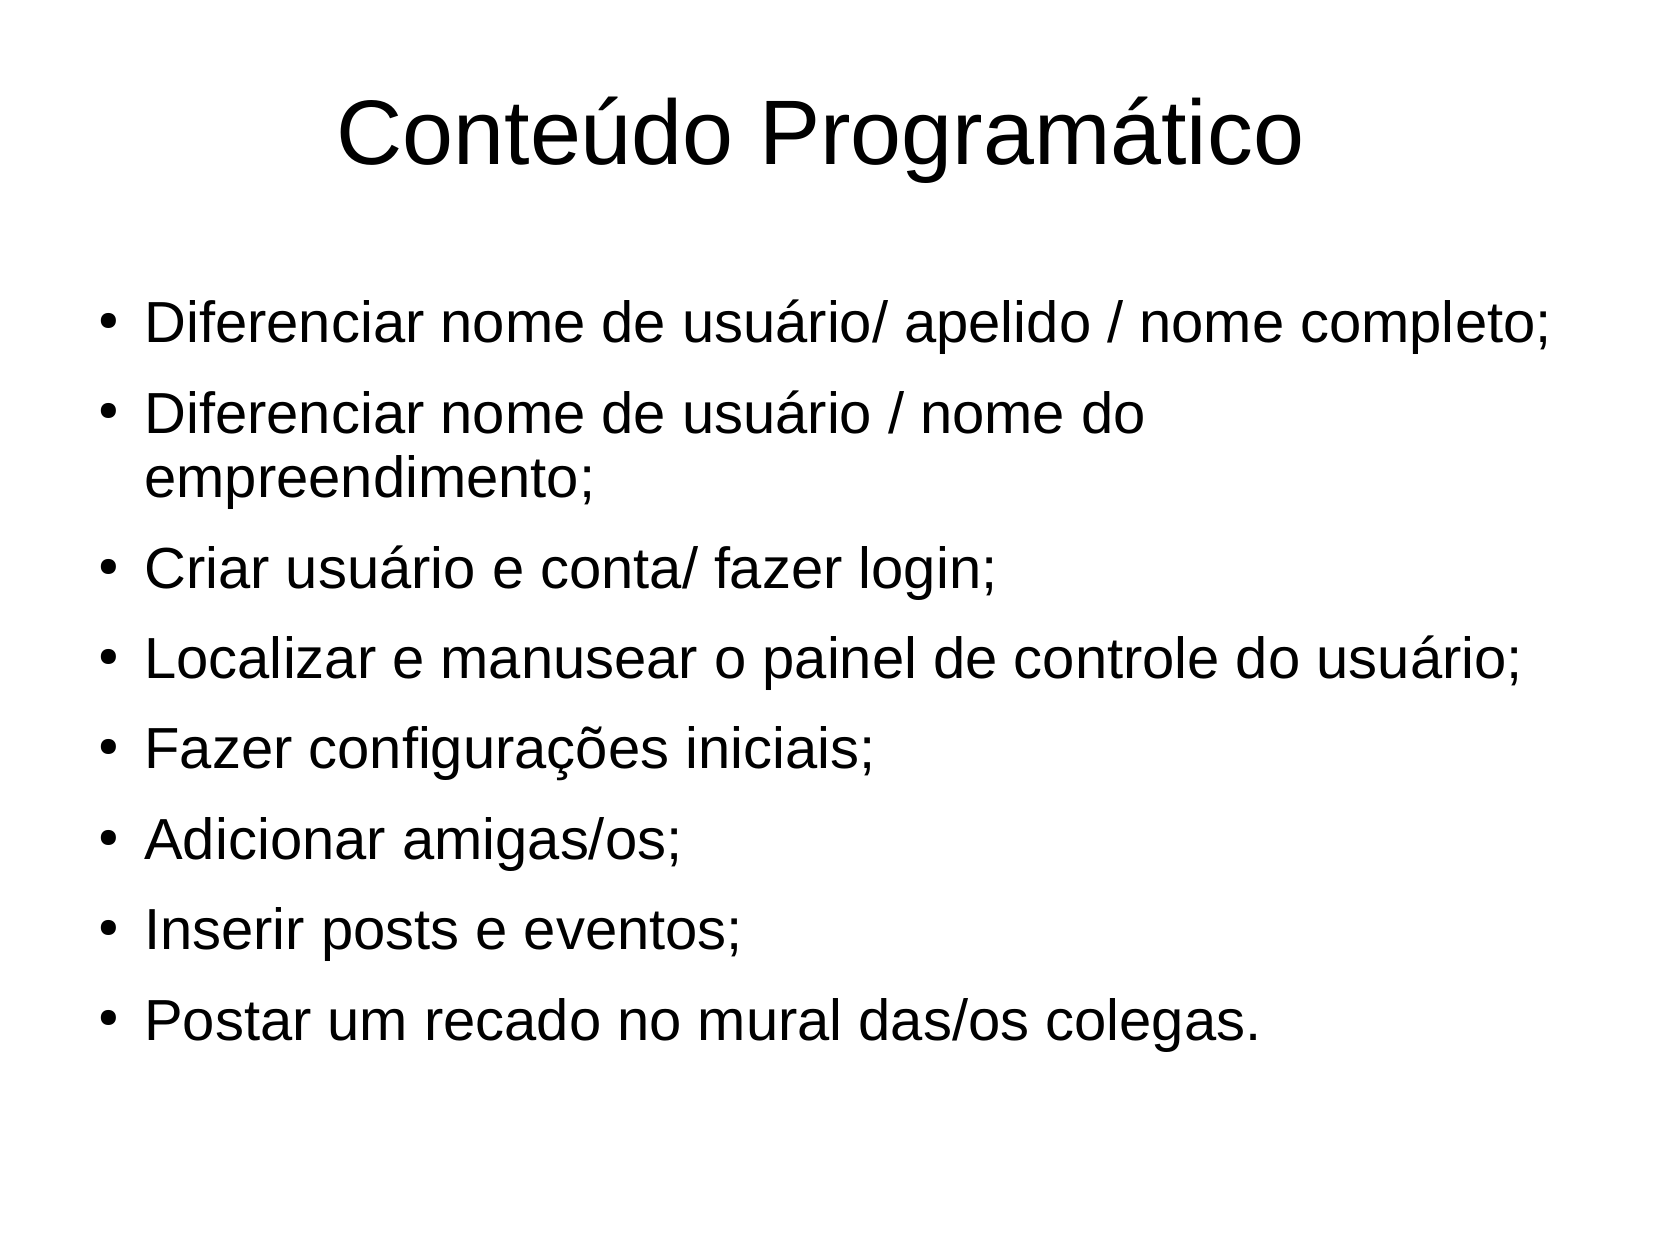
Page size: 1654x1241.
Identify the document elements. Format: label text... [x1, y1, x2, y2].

list Diferenciar nome de usuário/ apelido / nome completo; Diferenciar nome de usuário / nome do empreendimento; Criar usuário e conta/ fazer login; Localizar e manusear o painel de controle do usuário; Fazer configurações iniciais; Adicionar amigas/os; Inserir posts e eventos; Postar um recado no mural das/os colegas. [82, 290, 1571, 1109]
title Conteúdo Programático [76, 29, 1565, 237]
